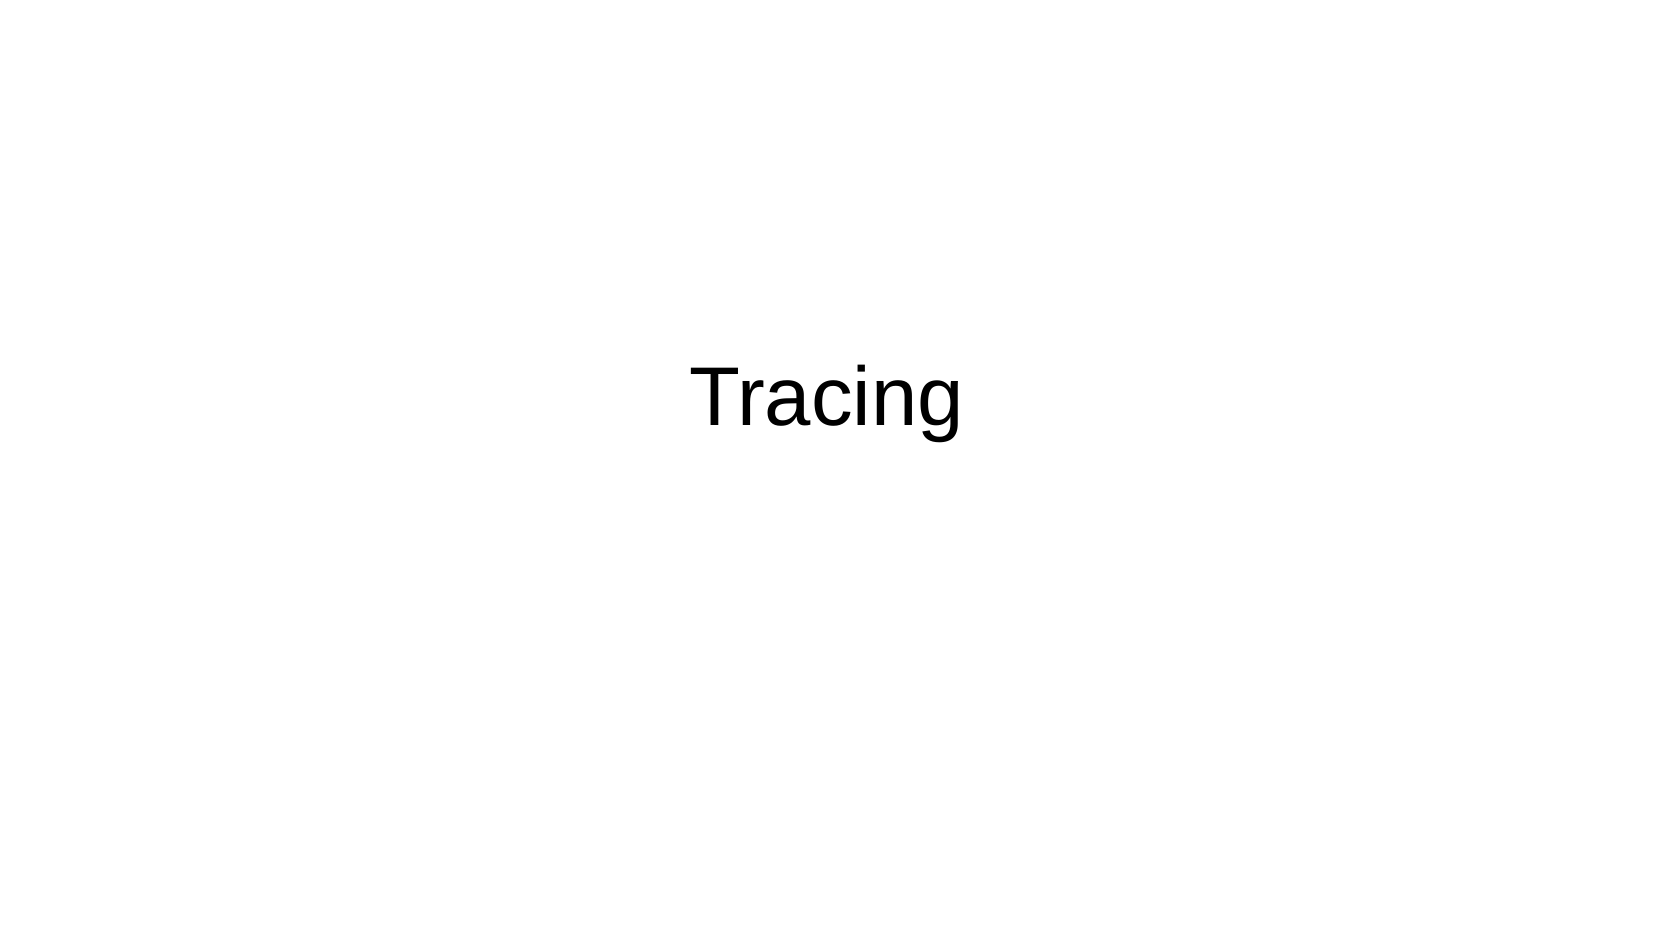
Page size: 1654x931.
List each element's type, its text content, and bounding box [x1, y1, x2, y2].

subtitle Tracing [82, 37, 1571, 757]
